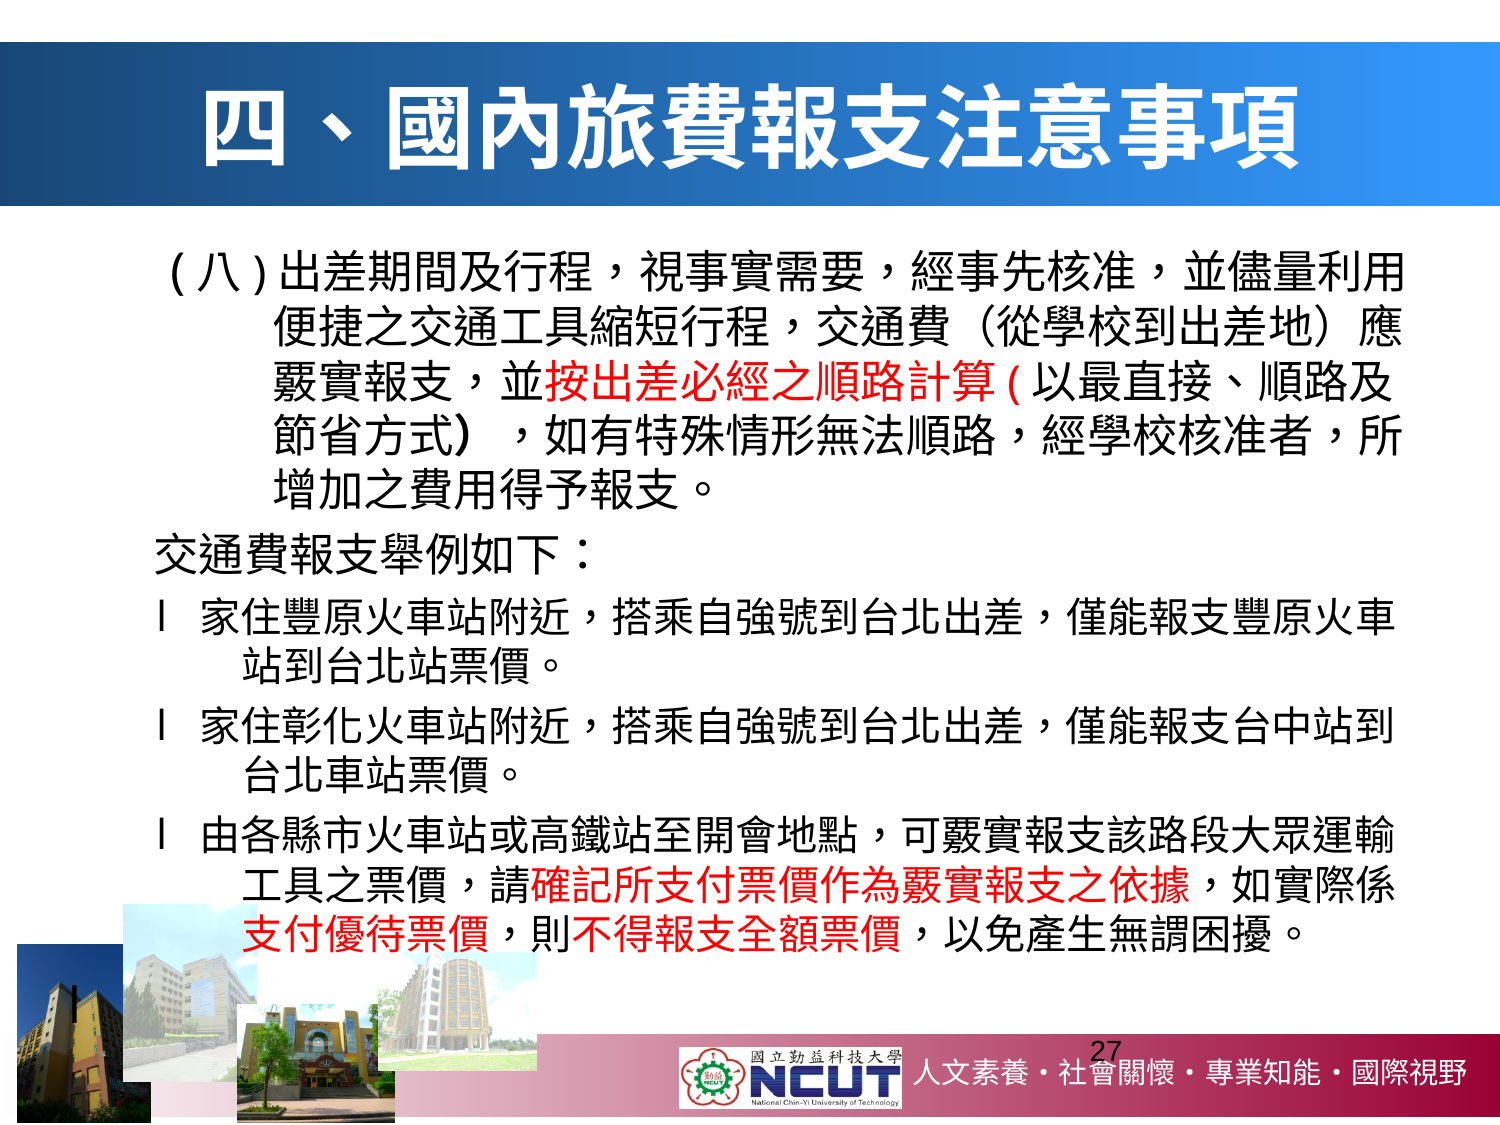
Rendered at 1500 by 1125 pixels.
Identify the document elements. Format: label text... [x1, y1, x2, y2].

title 四、國內旅費報支注意事項 [0, 42, 1500, 206]
list (八)出差期間及行程，視事實需要，經事先核准，並儘量利用便捷之交通工具縮短行程，交通費（從學校到出差地）應覈實報支，並按出差必經之順路計算(以最直接、順路及節省方式），如有特殊情形無法順路，經學校核准者，所增加之費用得予報支。 交通費報支舉例如下： 家住豐原火車站附近，搭乘自強號到台北出差，僅能報支豐原火車站到台北站票價。 家住彰化火車站附近，搭乘自強號到台北出差，僅能報支台中站到台北車站票價。 由各縣市火車站或高鐵站至開會地點，可覈實報支該路段大眾運輸工具之票價，請確記所支付票價作為覈實報支之依據，如實際係支付優待票價，則不得報支全額票價，以免產生無謂困擾。 [53, 231, 1424, 977]
text_box [1074, 1024, 1426, 1103]
